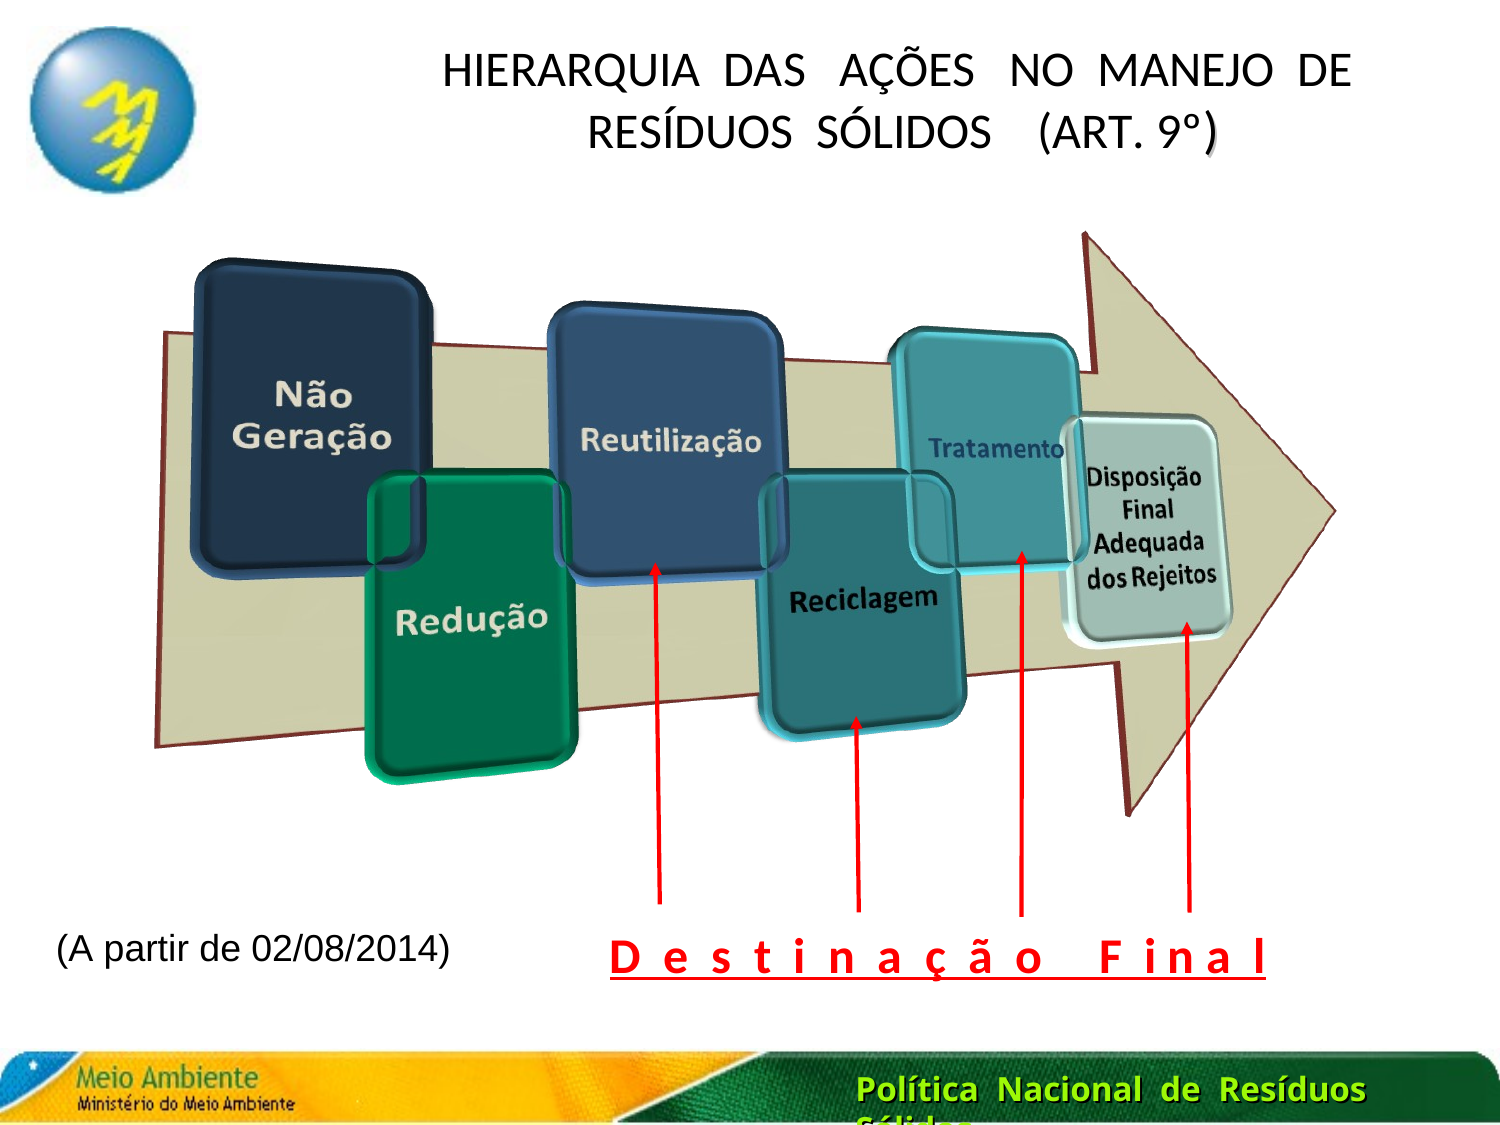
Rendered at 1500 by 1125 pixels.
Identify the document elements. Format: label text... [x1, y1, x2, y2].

text_box (A partir de 02/08/2014)‏ [41, 916, 485, 977]
picture [0, 1048, 1500, 1125]
picture [29, 1060, 39, 1071]
text_box D e s t i n a ç ã o F i n a l [596, 916, 1335, 991]
picture [26, 26, 1500, 975]
text_box HIERARQUIA DAS AÇÕES NO MANEJO DE RESÍDUOS SÓLIDOS (ART. 9º)‏ [330, 29, 1477, 109]
